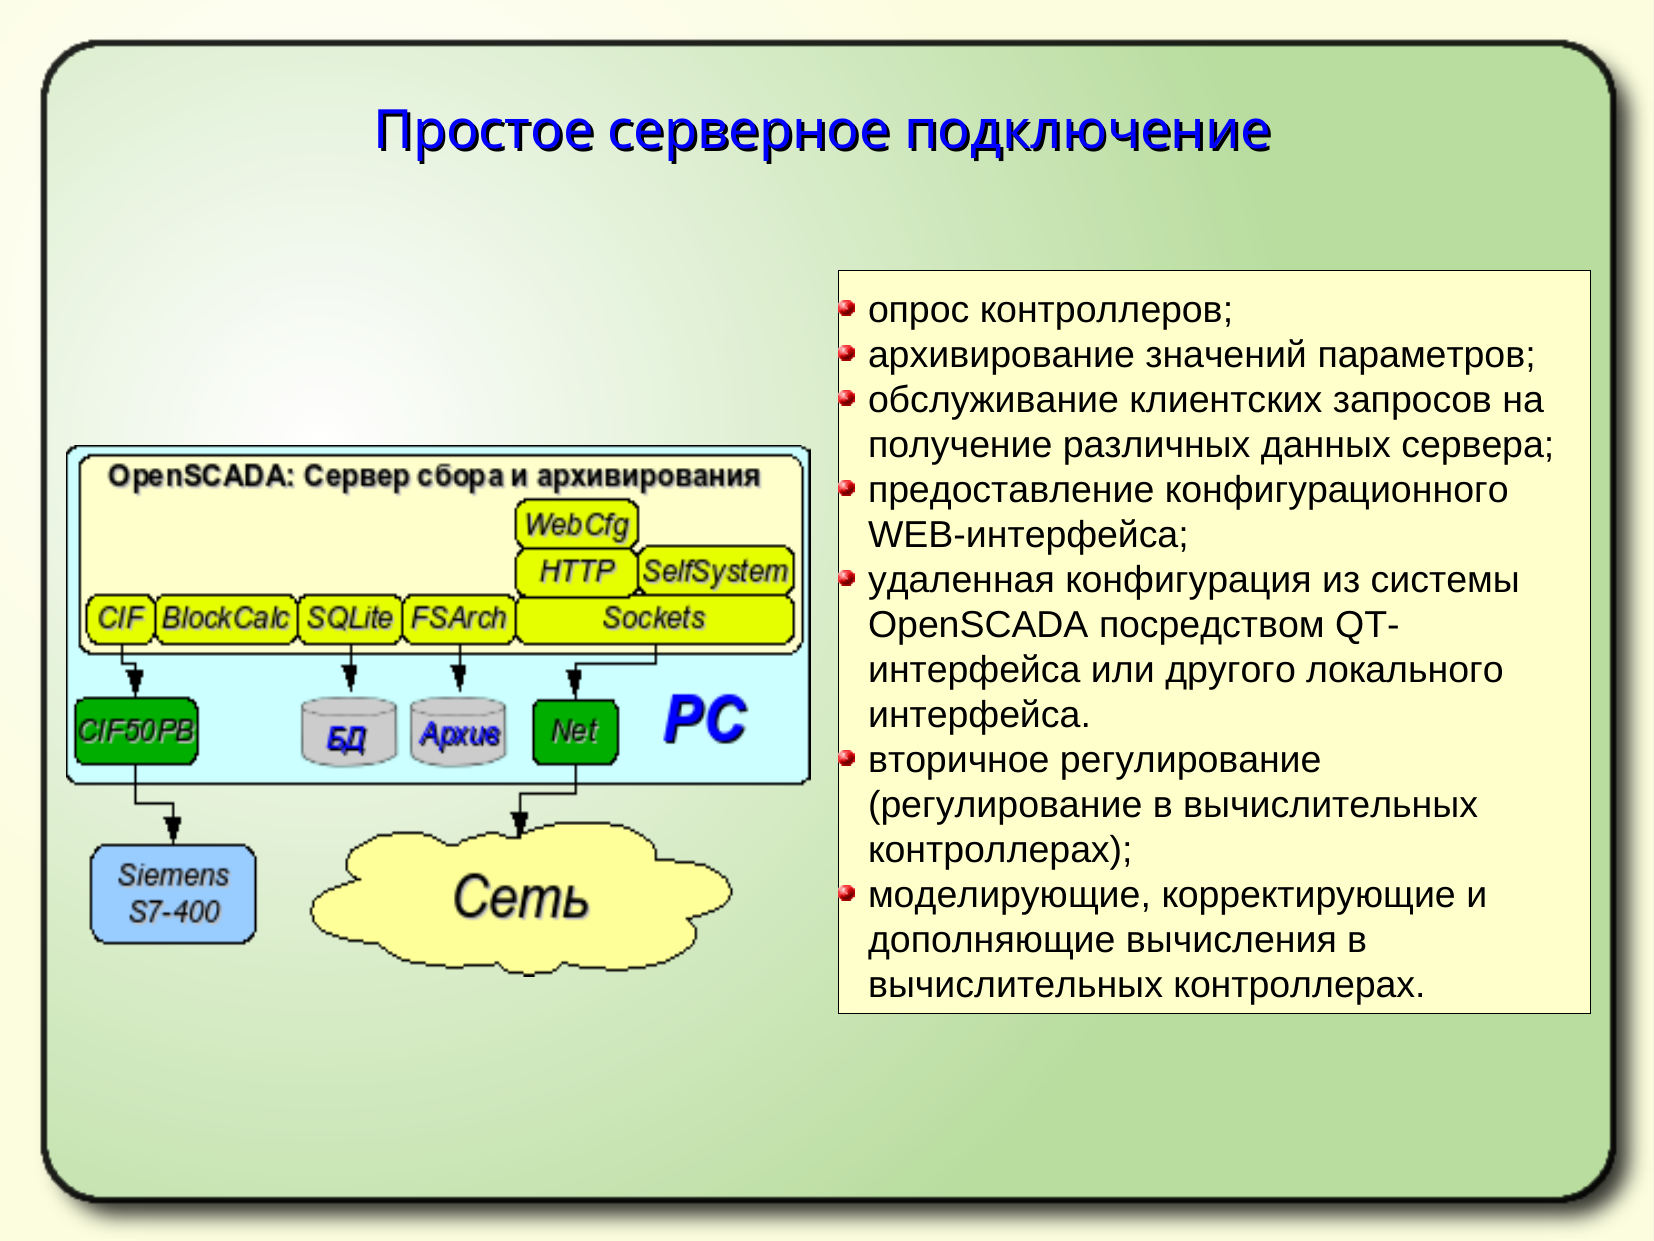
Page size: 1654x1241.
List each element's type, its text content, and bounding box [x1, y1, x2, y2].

title Простое серверное подключение [116, 89, 1528, 164]
picture [0, 0, 1654, 1241]
list опрос контроллеров; архивирование значений параметров; обслуживание клиентских запросов на получение различных данных сервера; предоставление конфигурационного WEB-интерфейса; удаленная конфигурация из системы OpenSCADA посредством QT-интерфейса или другого локального интерфейса. вторичное регулирование (регулирование в вычислительных контроллерах); моделирующие, корректирующие и дополняющие вычисления в вычислительных контроллерах. [838, 270, 1591, 1014]
